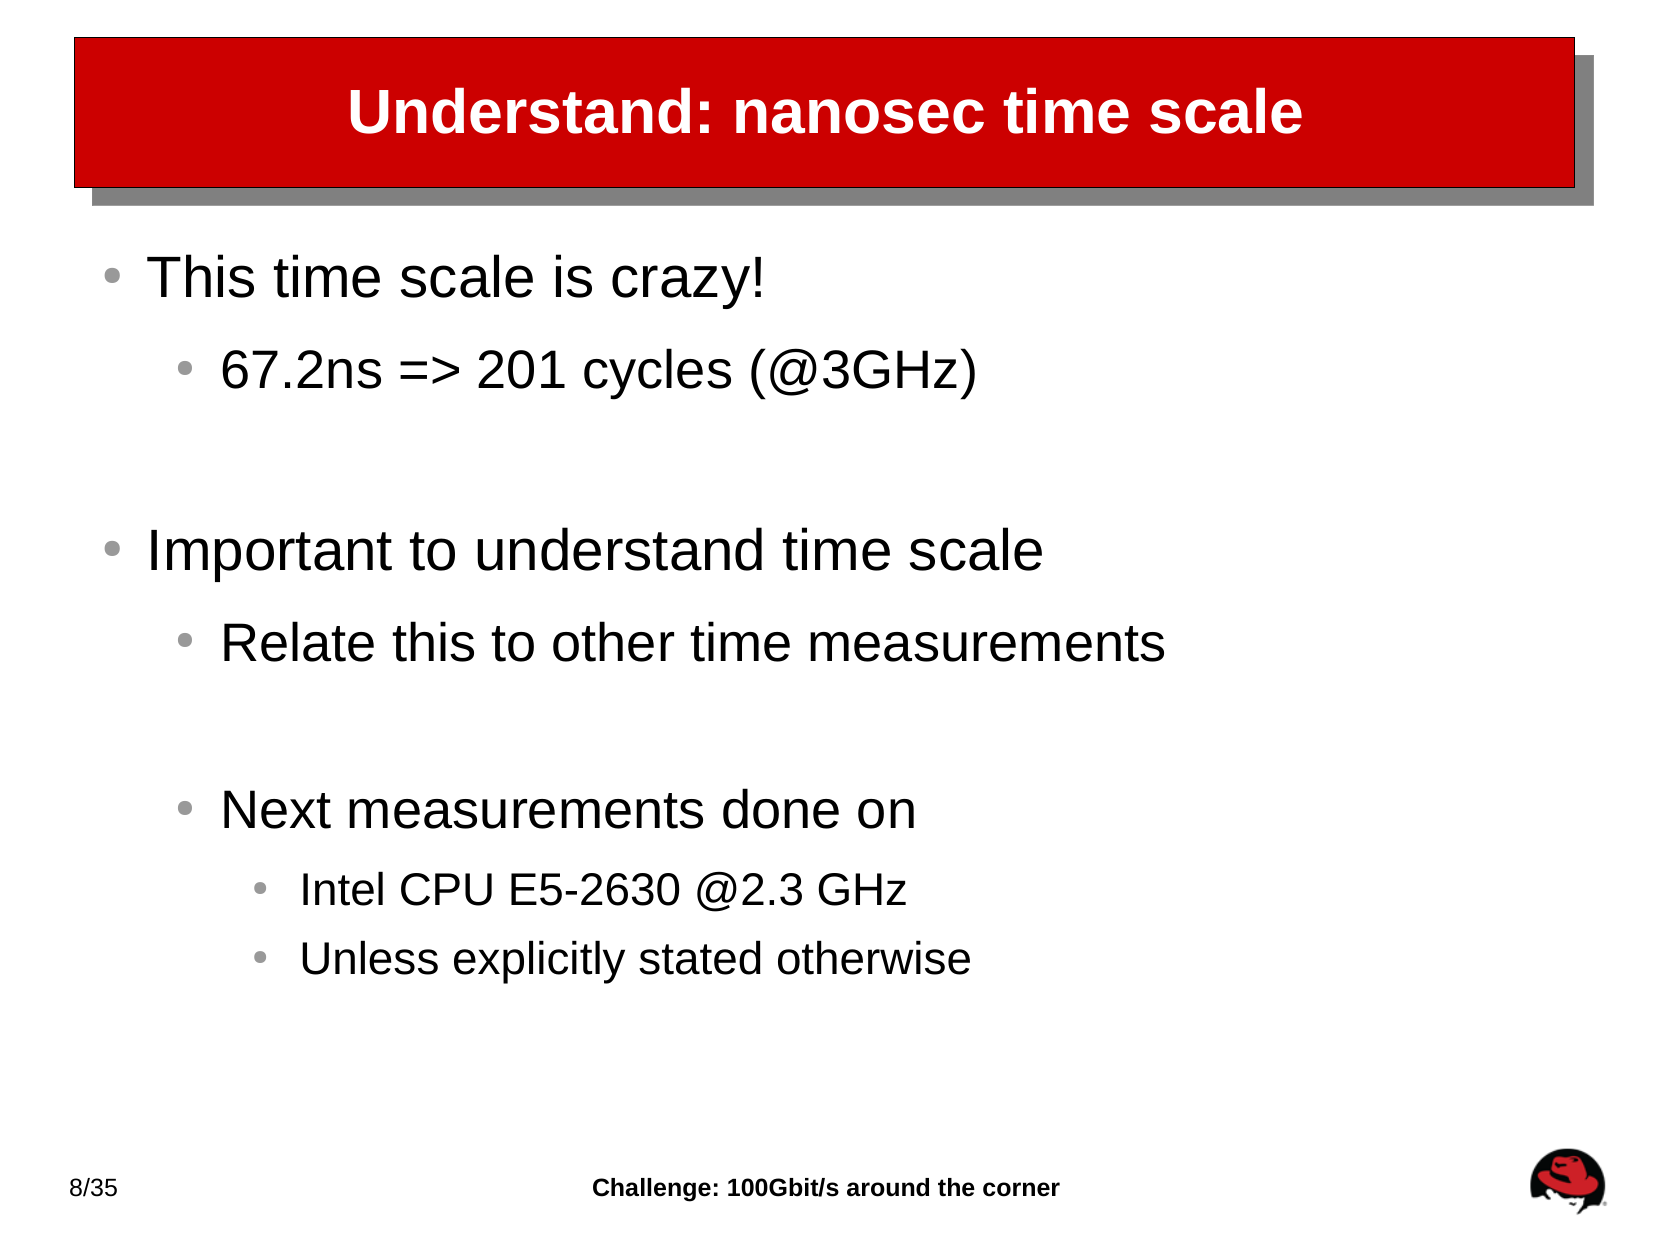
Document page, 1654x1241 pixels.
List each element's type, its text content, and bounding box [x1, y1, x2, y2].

picture [1529, 1146, 1613, 1224]
title Understand: nanosec time scale [82, 37, 1571, 188]
list This time scale is crazy! 67.2ns => 201 cycles (@3GHz) Important to understand time scale Relate this to other time measurements Next measurements done on Intel CPU E5-2630 @2.3 GHz Unless explicitly stated otherwise [86, 244, 1575, 1081]
